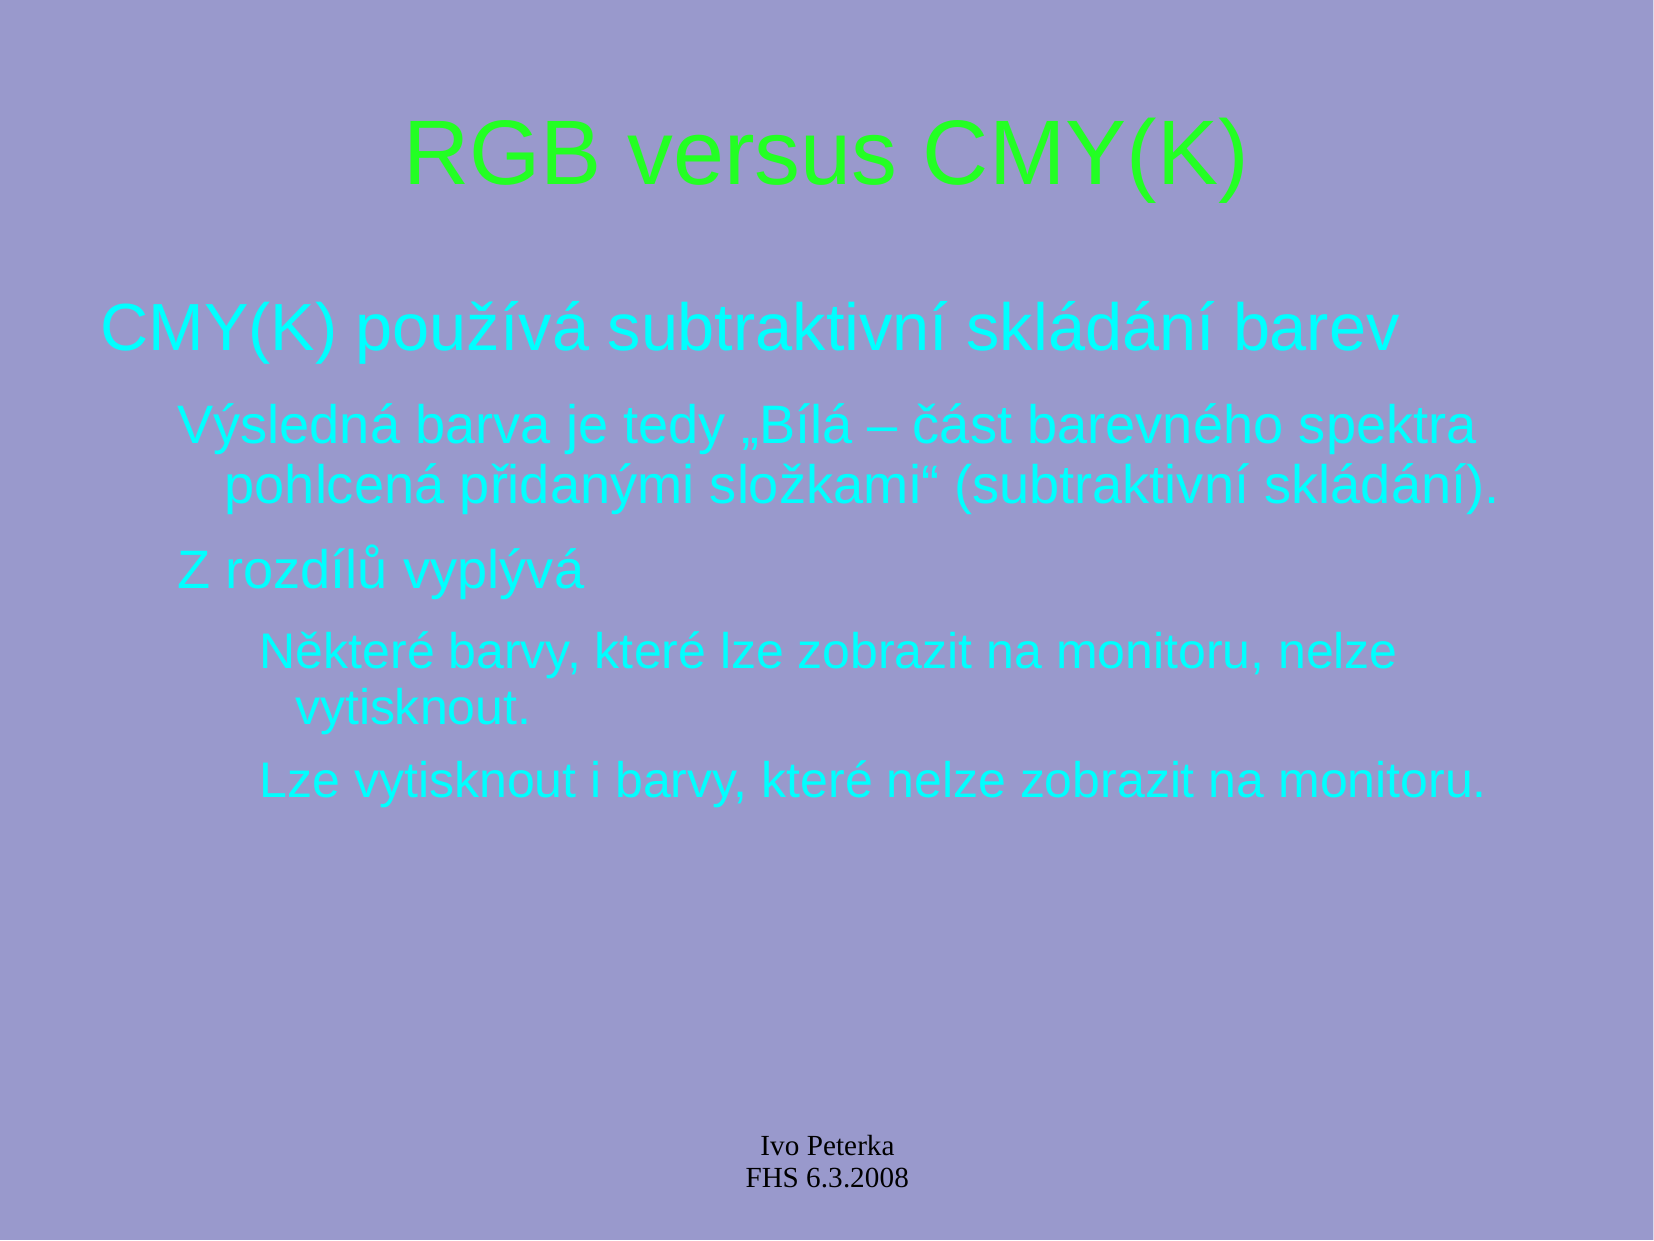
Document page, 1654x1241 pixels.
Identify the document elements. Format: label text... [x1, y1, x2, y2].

list CMY(K) používá subtraktivní skládání barev Výsledná barva je tedy „Bílá – část barevného spektra pohlcená přidanými složkami“ (subtraktivní skládání). Z rozdílů vyplývá Některé barvy, které lze zobrazit na monitoru, nelze vytisknout. Lze vytisknout i barvy, které nelze zobrazit na monitoru. [82, 290, 1571, 1094]
title RGB versus CMY(K) [82, 56, 1571, 250]
